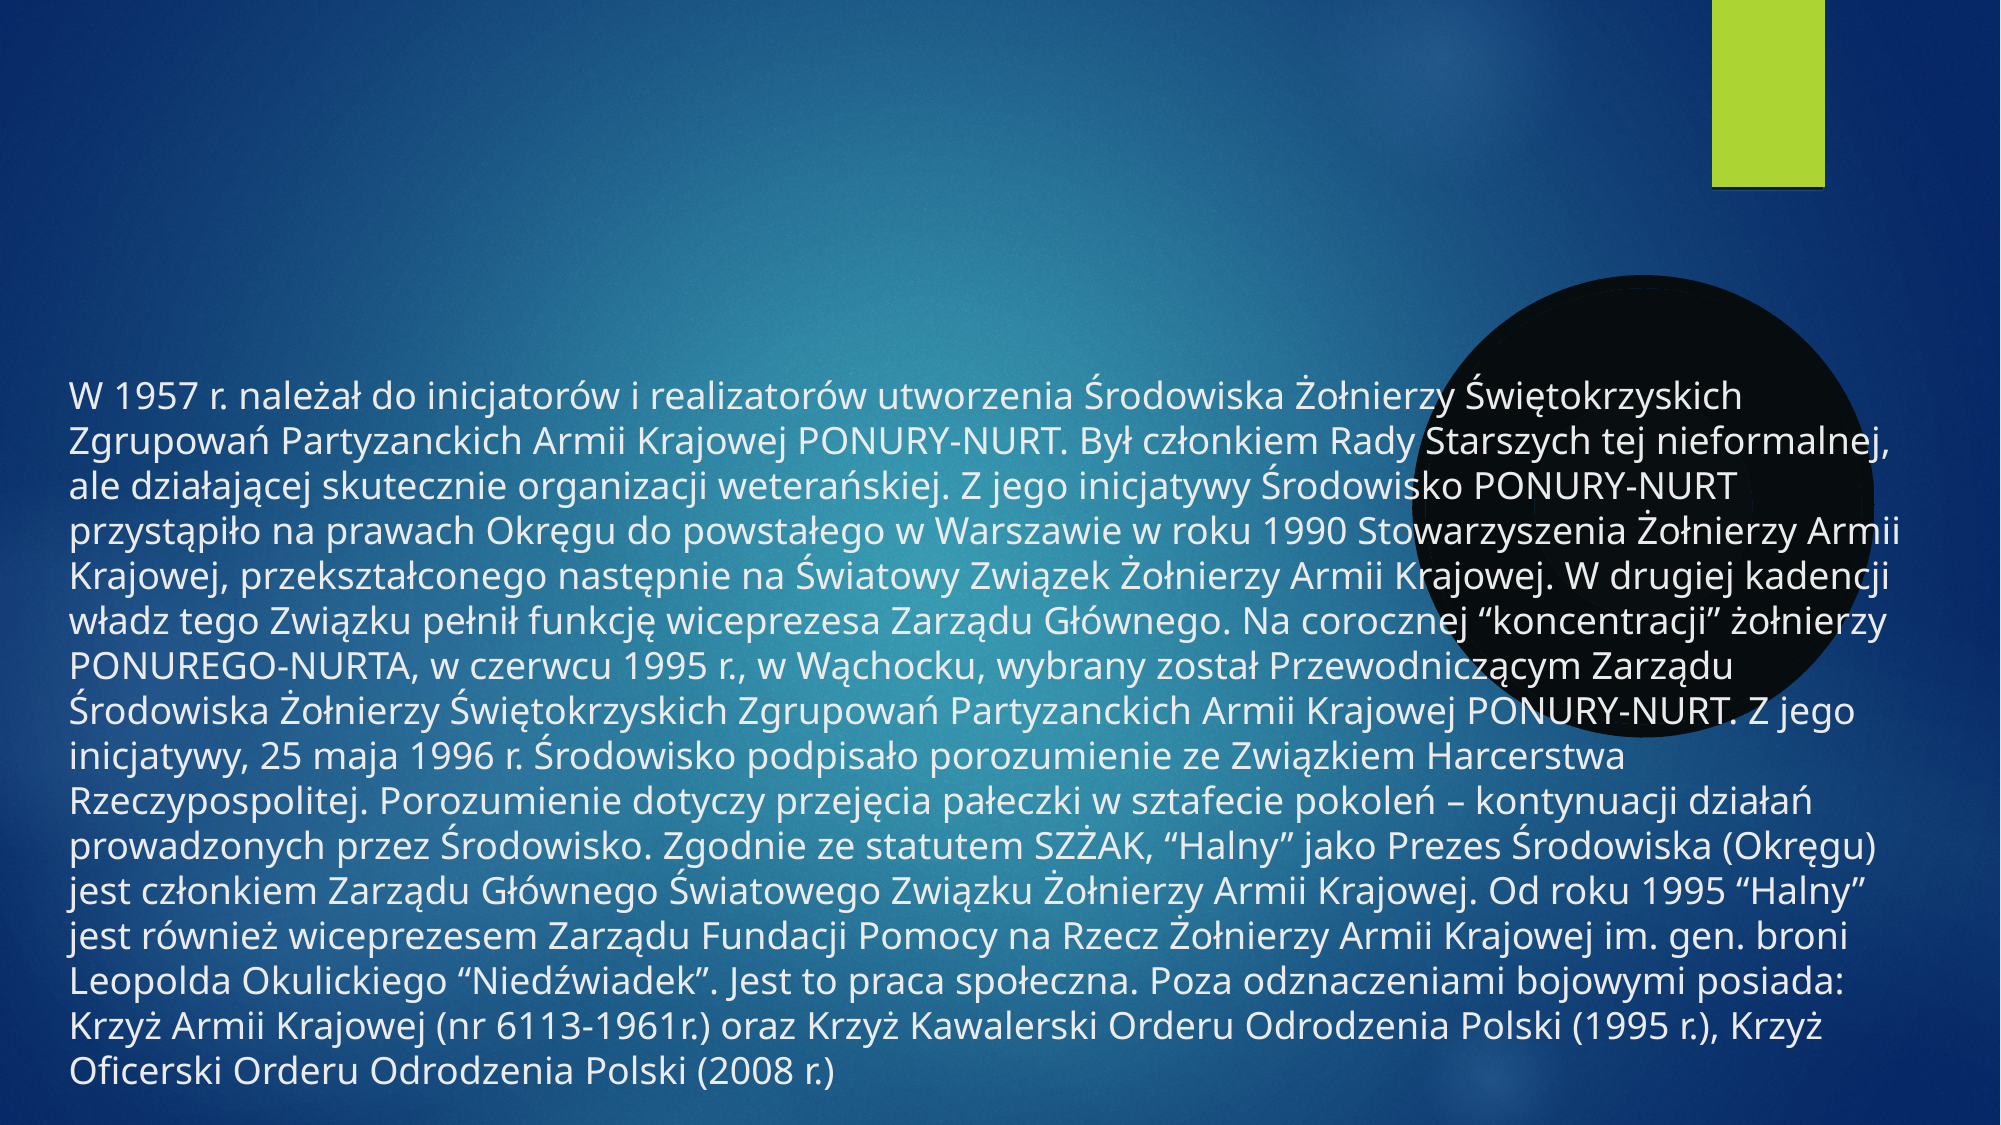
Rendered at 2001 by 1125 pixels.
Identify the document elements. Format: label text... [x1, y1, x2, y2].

title W 1957 r. należał do inicjatorów i realizatorów utworzenia Środowiska Żołnierzy Świętokrzyskich Zgrupowań Partyzanckich Armii Krajowej PONURY-NURT. Był członkiem Rady Starszych tej nieformalnej, ale działającej skutecznie organizacji weterańskiej. Z jego inicjatywy Środowisko PONURY-NURT przystąpiło na prawach Okręgu do powstałego w Warszawie w roku 1990 Stowarzyszenia Żołnierzy Armii Krajowej, przekształconego następnie na Światowy Związek Żołnierzy Armii Krajowej. W drugiej kadencji władz tego Związku pełnił funkcję wiceprezesa Zarządu Głównego. Na corocznej “koncentracji” żołnierzy PONUREGO-NURTA, w czerwcu 1995 r., w Wąchocku, wybrany został Przewodniczącym Zarządu Środowiska Żołnierzy Świętokrzyskich Zgrupowań Partyzanckich Armii Krajowej PONURY-NURT. Z jego inicjatywy, 25 maja 1996 r. Środowisko podpisało porozumienie ze Związkiem Harcerstwa Rzeczypospolitej. Porozumienie dotyczy przejęcia pałeczki w sztafecie pokoleń – kontynuacji działań prowadzonych przez Środowisko. Zgodnie ze statutem SZŻAK, “Halny” jako Prezes Środowiska (Okręgu) jest członkiem Zarządu Głównego Światowego Związku Żołnierzy Armii Krajowej. Od roku 1995 “Halny” jest również wiceprezesem Zarządu Fundacji Pomocy na Rzecz Żołnierzy Armii Krajowej im. gen. broni Leopolda Okulickiego “Niedźwiadek”. Jest to praca społeczna. Poza odznaczeniami bojowymi posiada: Krzyż Armii Krajowej (nr 6113-1961r.) oraz Krzyż Kawalerski Orderu Odrodzenia Polski (1995 r.), Krzyż Oficerski Orderu Odrodzenia Polski (2008 r.) [53, 364, 1947, 1027]
